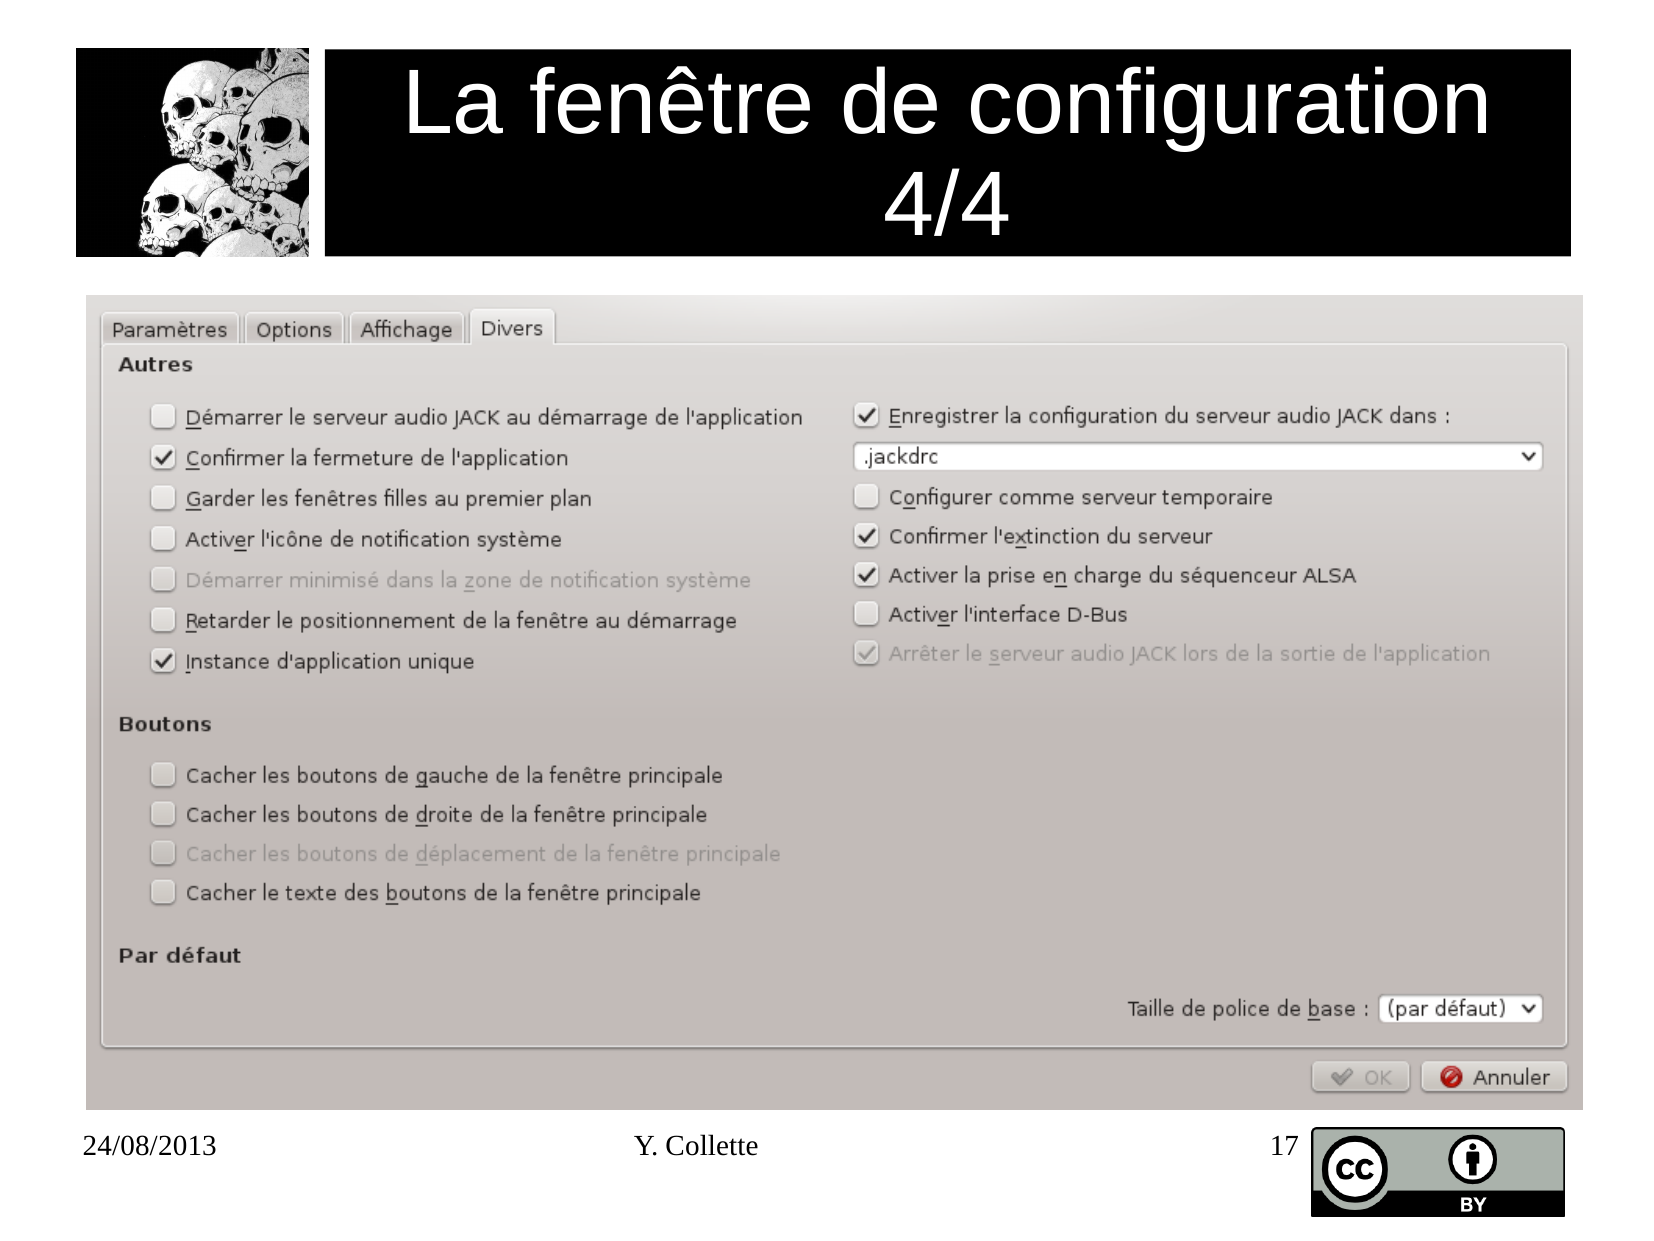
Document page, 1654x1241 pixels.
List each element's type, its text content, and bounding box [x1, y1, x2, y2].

picture [1311, 1127, 1565, 1217]
title La fenêtre de configuration 4/4 [324, 49, 1571, 257]
picture [76, 48, 309, 257]
picture [86, 295, 1583, 1110]
